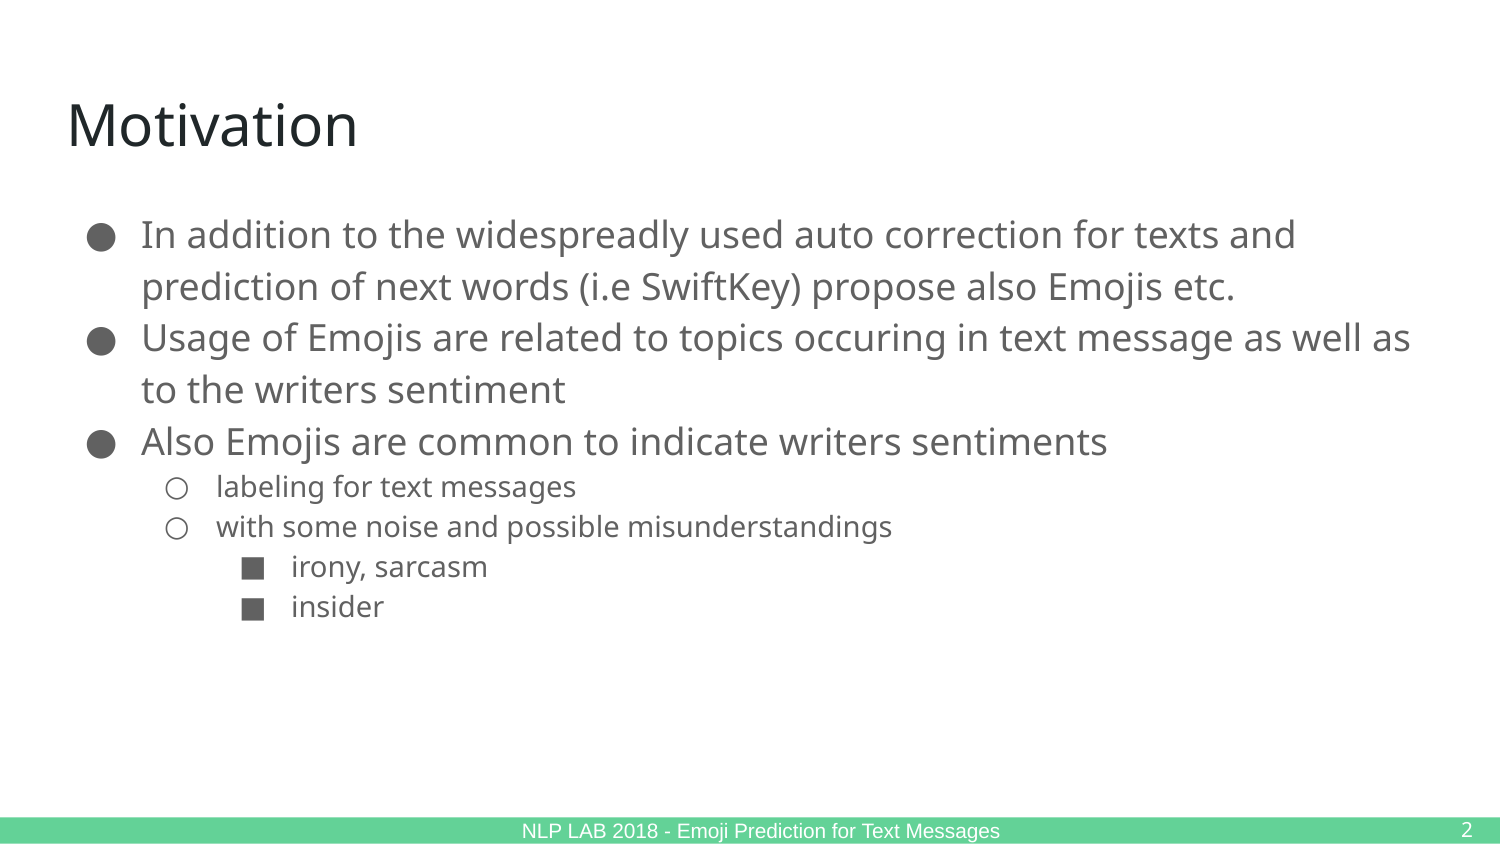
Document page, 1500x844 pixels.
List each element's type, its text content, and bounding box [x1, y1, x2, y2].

title Motivation [51, 72, 1449, 167]
slide_number <Foliennummer> [1397, 811, 1488, 844]
list In addition to the widespreadly used auto correction for texts and prediction of next words (i.e SwiftKey) propose also Emojis etc. Usage of Emojis are related to topics occuring in text message as well as to the writers sentiment Also Emojis are common to indicate writers sentiments labeling for text messages with some noise and possible misunderstandings irony, sarcasm insider [51, 189, 1449, 750]
